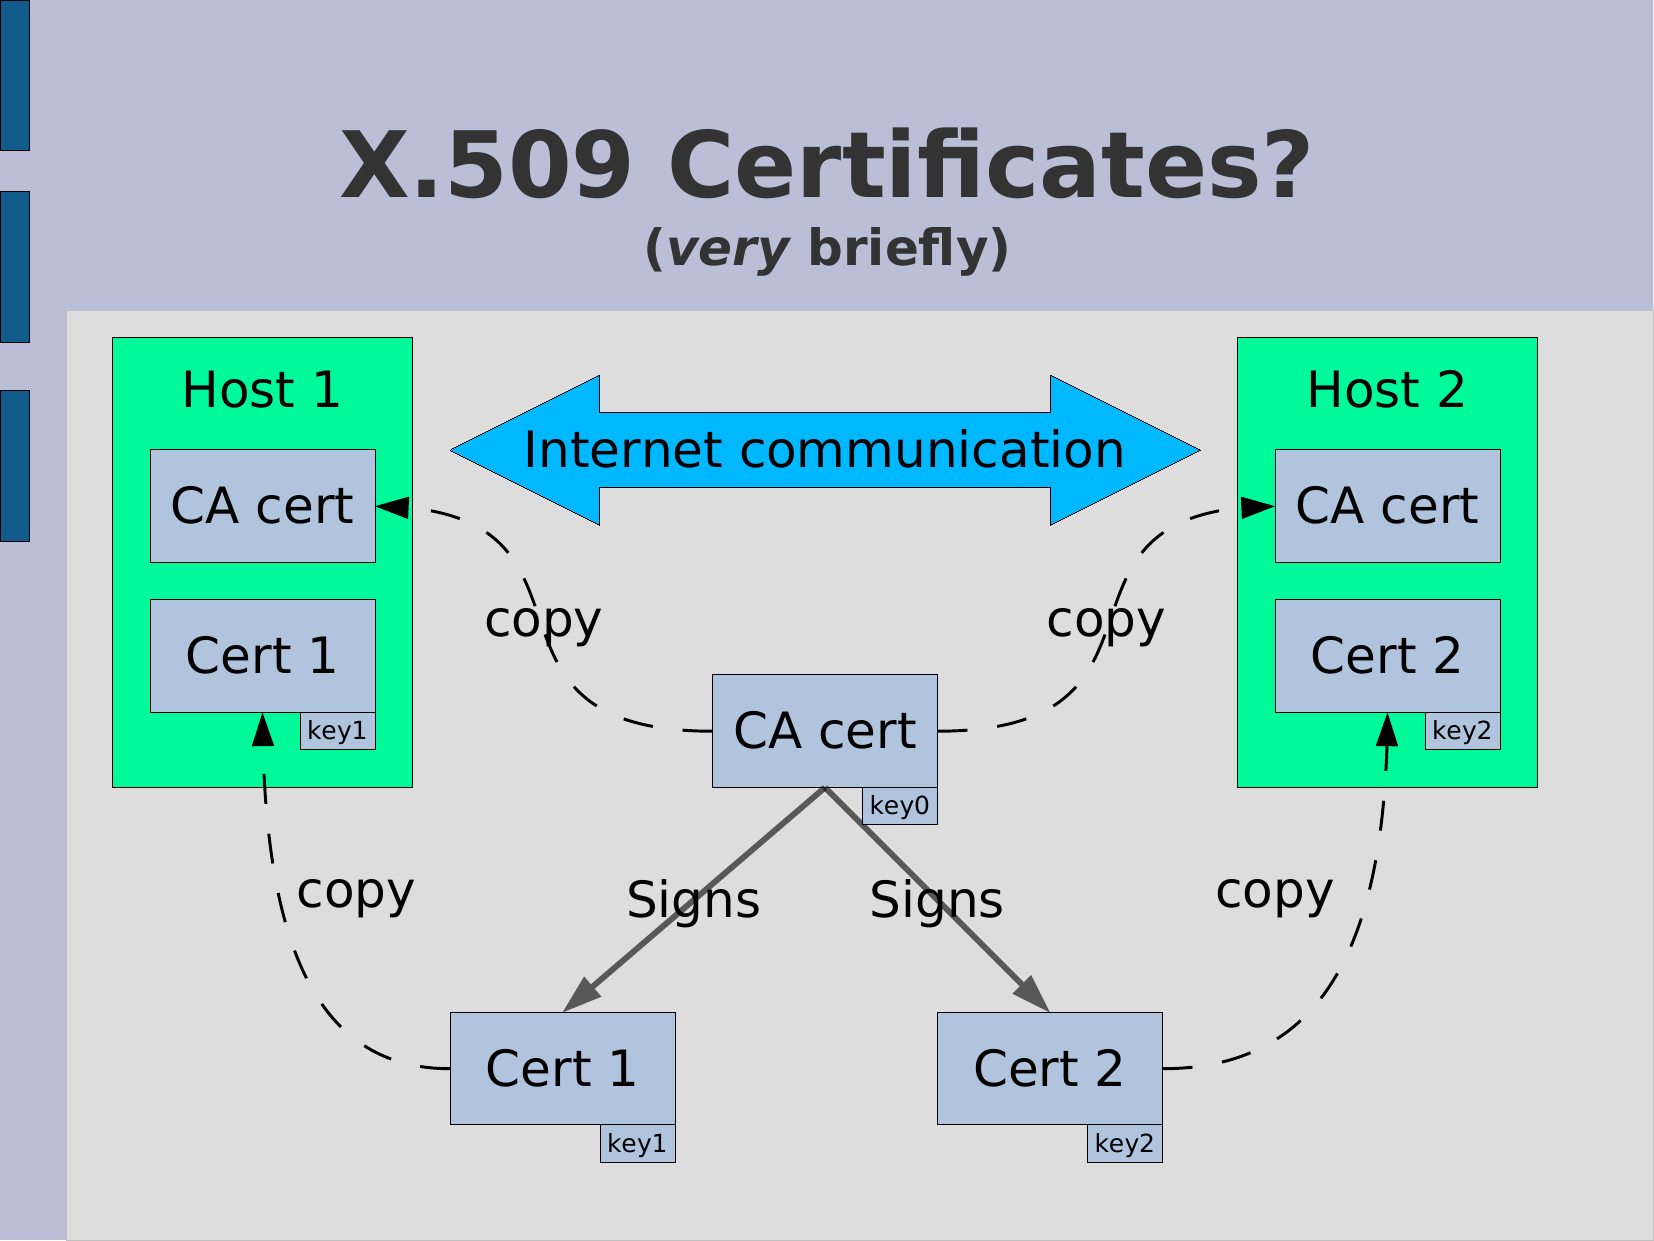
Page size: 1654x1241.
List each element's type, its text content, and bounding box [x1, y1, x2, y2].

text_box Cert 1 [150, 599, 376, 713]
title X.509 Certificates? (very briefly) [121, 91, 1534, 299]
text_box CA cert [150, 449, 376, 563]
text_box Internet communication [450, 375, 1201, 526]
text_box CA cert [712, 674, 938, 788]
text_box key1 [300, 712, 376, 750]
text_box key2 [1087, 1124, 1163, 1163]
text_box key1 [600, 1124, 676, 1163]
text_box Host 2 [1237, 337, 1538, 788]
text_box CA cert [1275, 449, 1501, 563]
text_box key0 [862, 787, 938, 825]
text_box Cert 1 [450, 1012, 676, 1125]
text_box key2 [1425, 712, 1501, 750]
text_box Cert 2 [1275, 599, 1501, 713]
text_box Cert 2 [937, 1012, 1163, 1125]
text_box Host 1 [112, 337, 413, 788]
